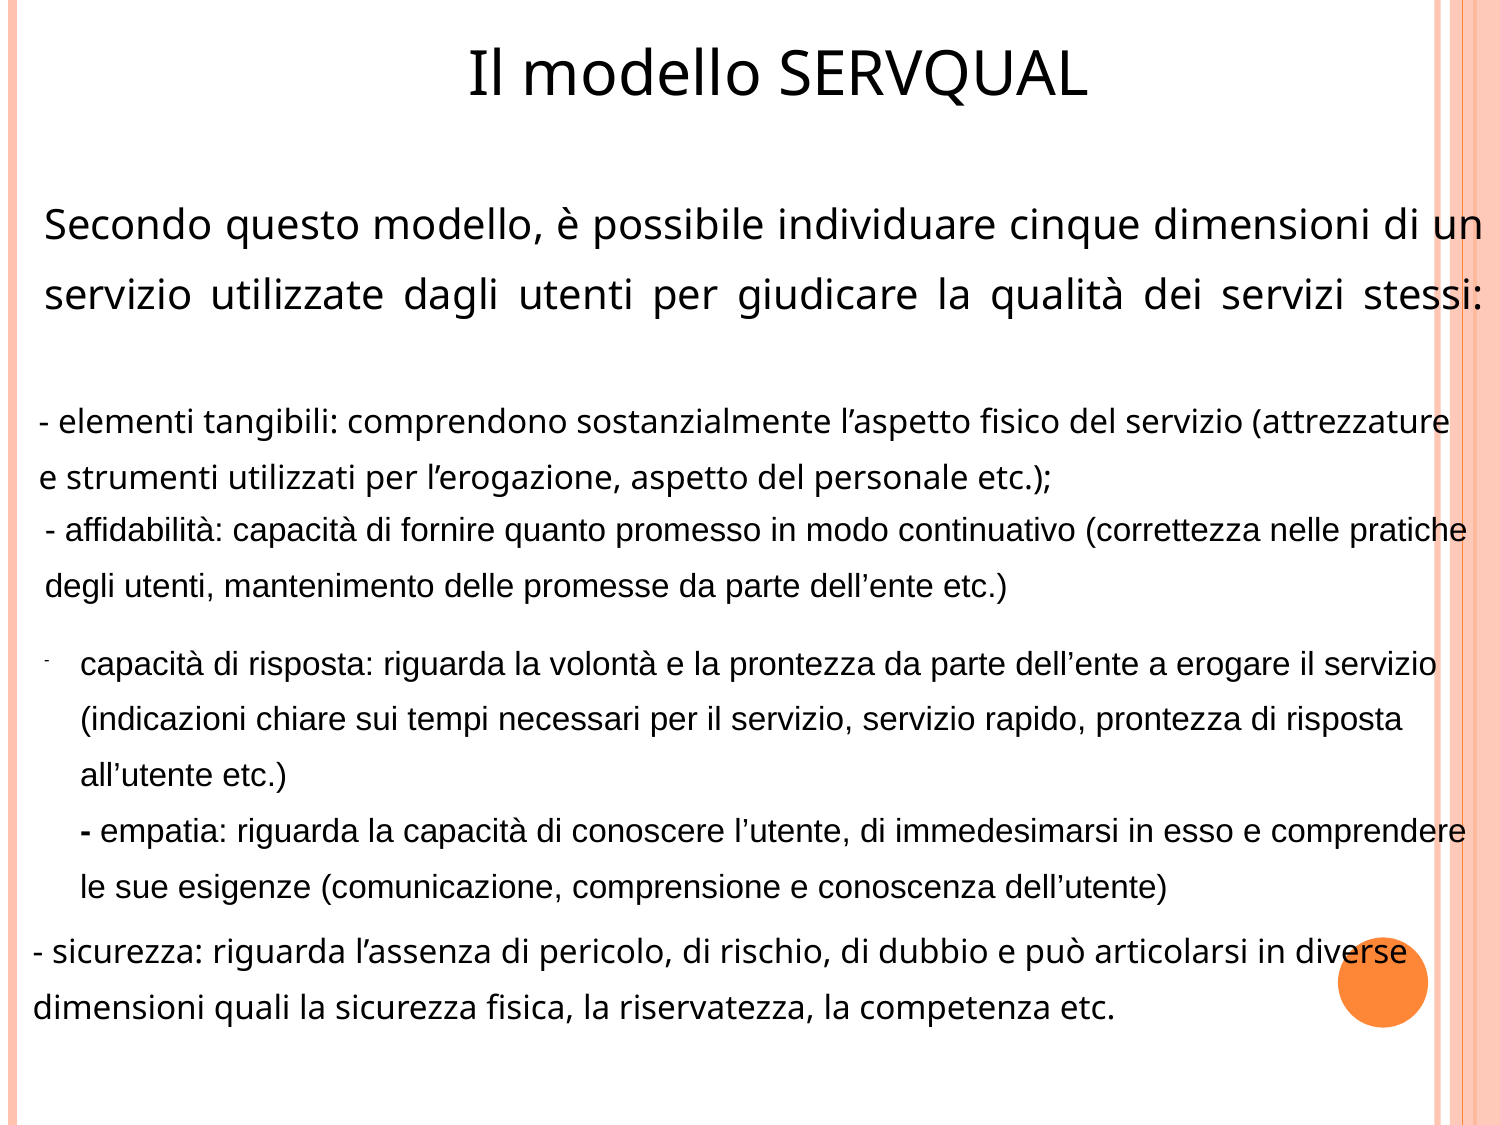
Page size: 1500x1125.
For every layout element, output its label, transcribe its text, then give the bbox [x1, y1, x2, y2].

text_box capacità di risposta: riguarda la volontà e la prontezza da parte dell’ente a erogare il servizio (indicazioni chiare sui tempi necessari per il servizio, servizio rapido, prontezza di risposta all’utente etc.) - empatia: riguarda la capacità di conoscere l’utente, di immedesimarsi in esso e comprendere le sue esigenze (comunicazione, comprensione e conoscenza dell’utente) [29, 605, 1500, 925]
text_box Secondo questo modello, è possibile individuare cinque dimensioni di un servizio utilizzate dagli utenti per giudicare la qualità dei servizi stessi: [29, 0, 1500, 515]
text_box - elementi tangibili: comprendono sostanzialmente l’aspetto fisico del servizio (attrezzature e strumenti utilizzati per l’erogazione, aspetto del personale etc.); [23, 280, 1495, 600]
text_box - affidabilità: capacità di fornire quanto promesso in modo continuativo (correttezza nelle pratiche degli utenti, mantenimento delle promesse da parte dell’ente etc.) [29, 515, 1500, 605]
text_box - sicurezza: riguarda l’assenza di pericolo, di rischio, di dubbio e può articolarsi in diverse dimensioni quali la sicurezza fisica, la riservatezza, la competenza etc. [17, 810, 1489, 1125]
